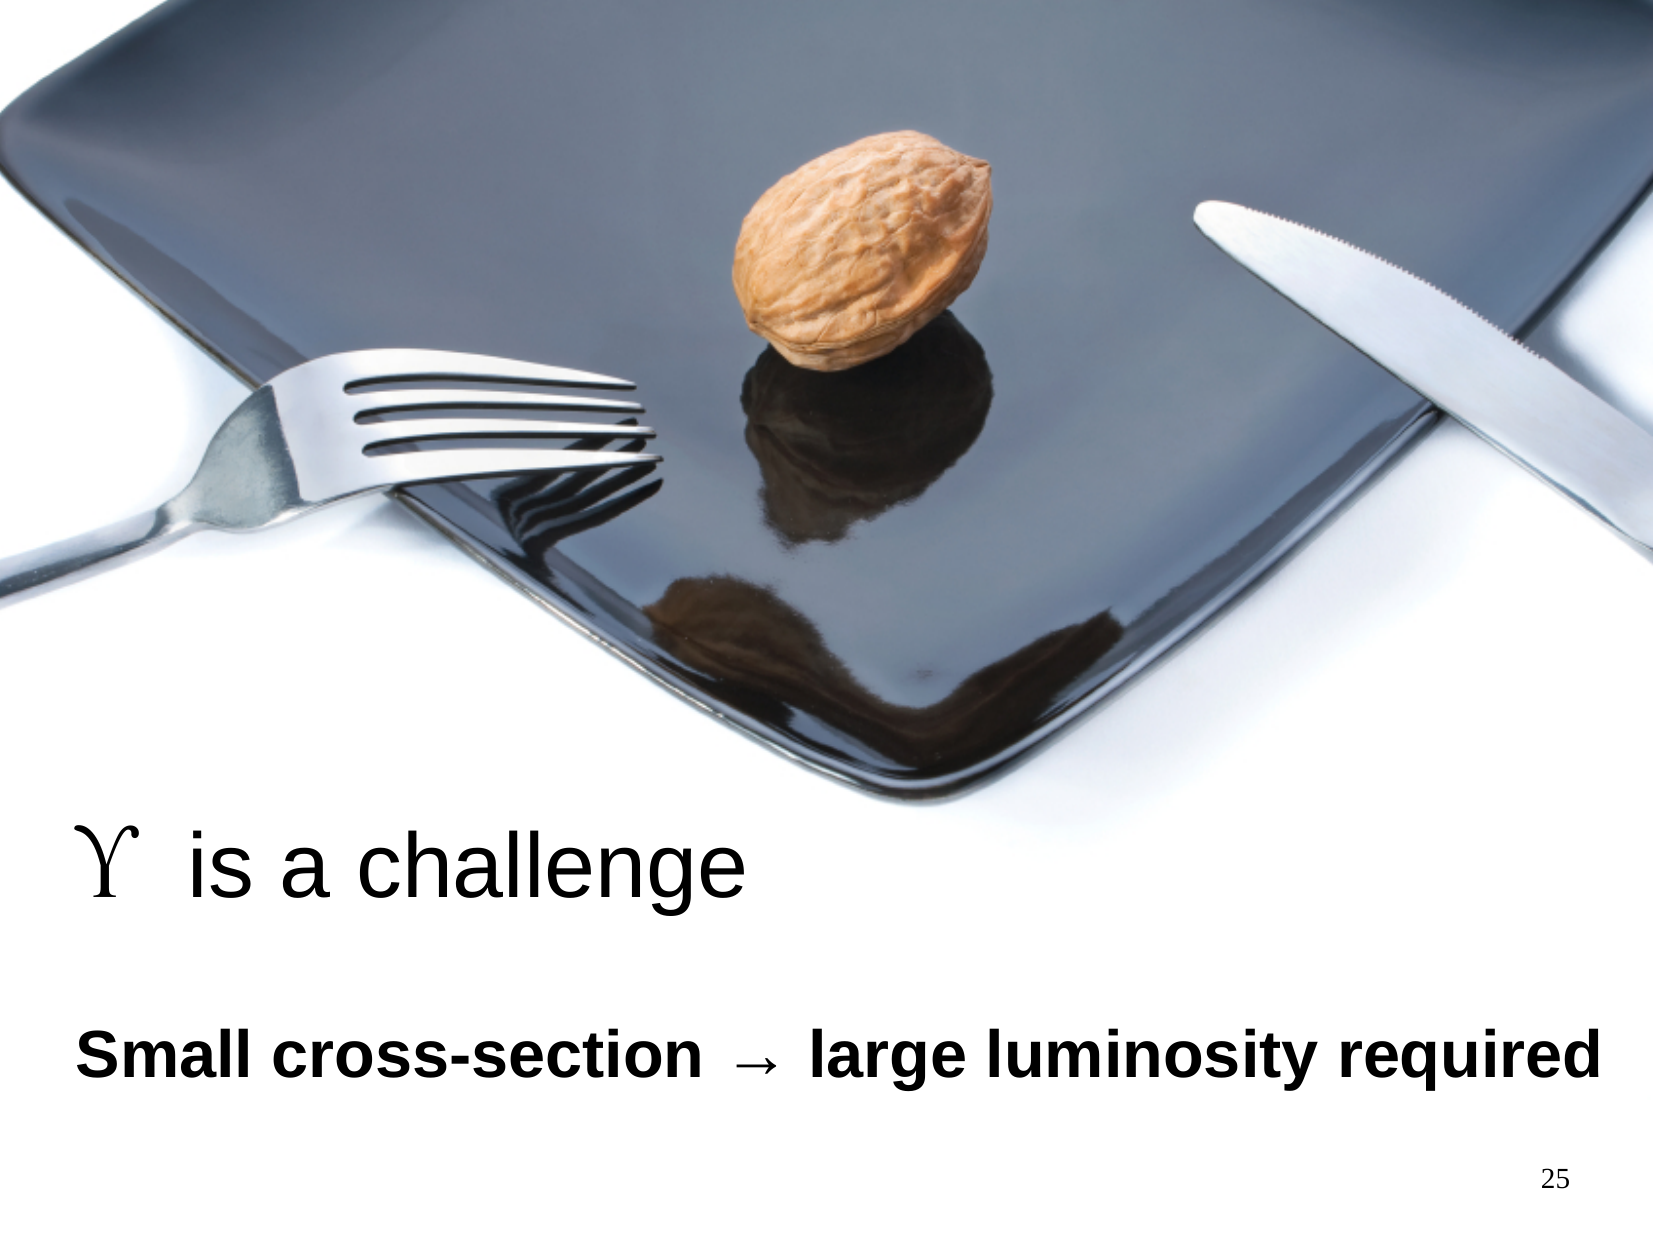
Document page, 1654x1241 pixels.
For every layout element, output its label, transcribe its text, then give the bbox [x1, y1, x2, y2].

text_box ¡ is a challenge Small cross-section → large luminosity required [61, 806, 1653, 1212]
picture [0, 0, 1653, 1100]
